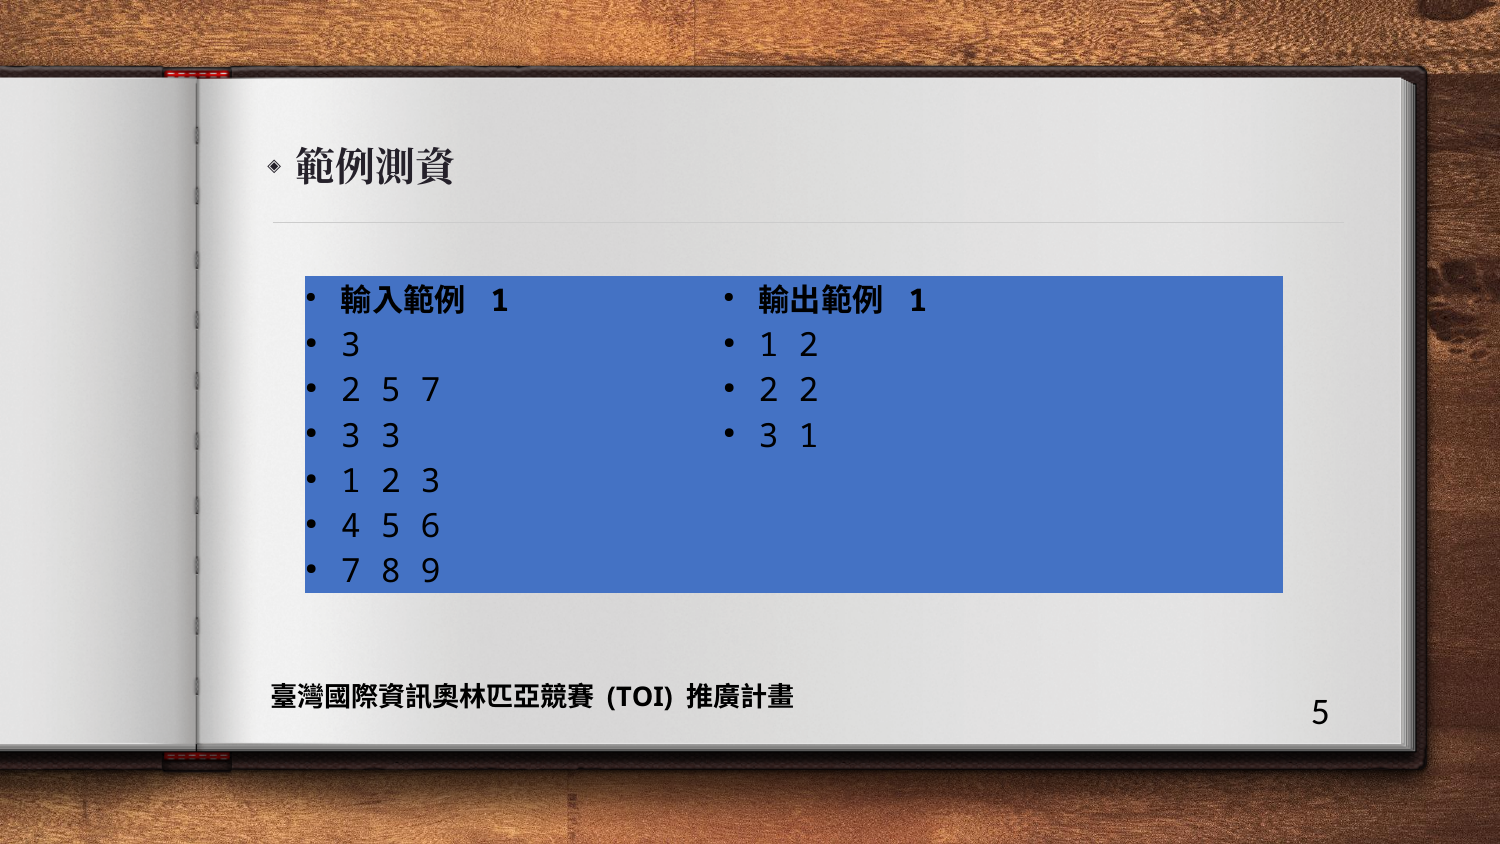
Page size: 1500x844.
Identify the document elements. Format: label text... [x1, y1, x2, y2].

list 範例測資 [252, 126, 1194, 205]
table_header 輸入範例 1 3 2 5 7 3 3 1 2 3 4 5 6 7 8 9 [305, 276, 723, 593]
text_box 5 [1295, 672, 1386, 737]
table_header 輸出範例 1 1 2 2 2 3 1 [723, 276, 1283, 593]
